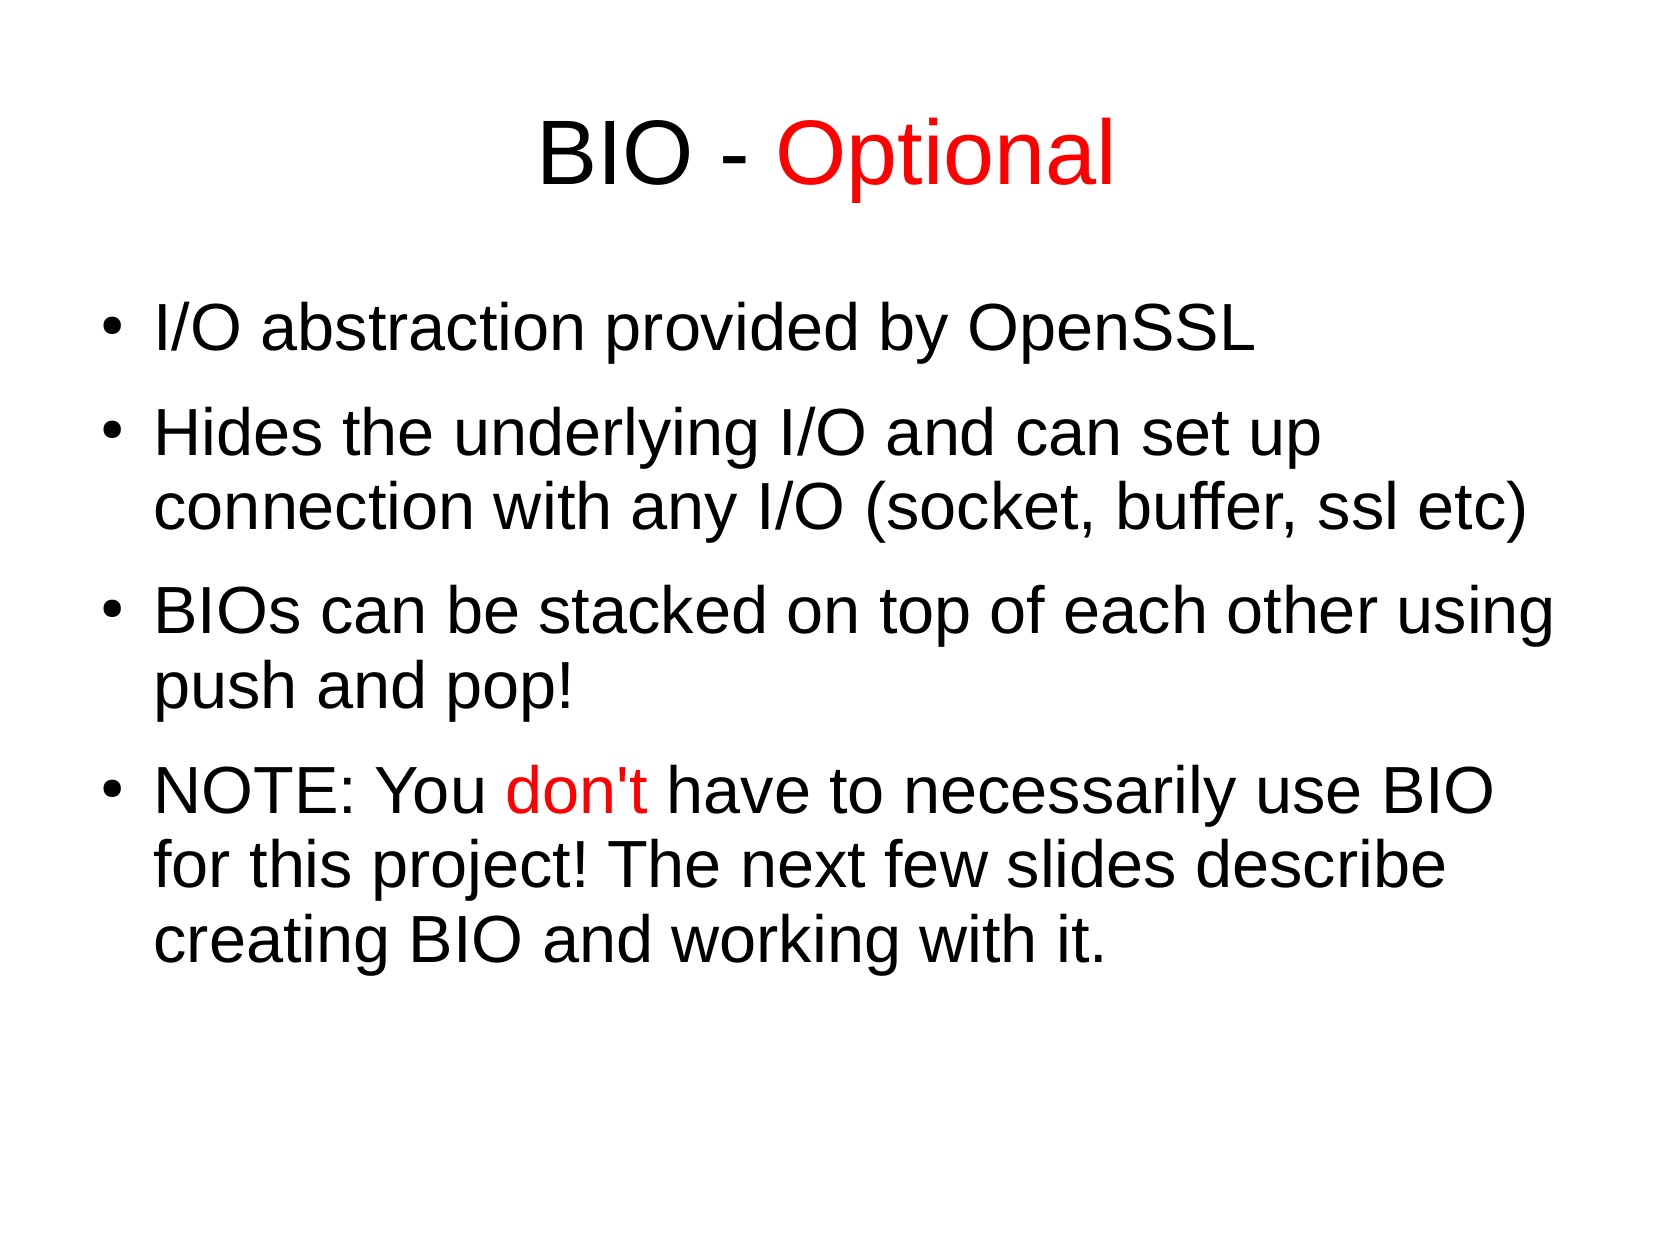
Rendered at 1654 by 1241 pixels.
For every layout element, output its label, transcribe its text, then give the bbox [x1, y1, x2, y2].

list I/O abstraction provided by OpenSSL Hides the underlying I/O and can set up connection with any I/O (socket, buffer, ssl etc) BIOs can be stacked on top of each other using push and pop! NOTE: You don't have to necessarily use BIO for this project! The next few slides describe creating BIO and working with it. [82, 290, 1571, 1109]
title BIO - Optional [82, 56, 1571, 250]
